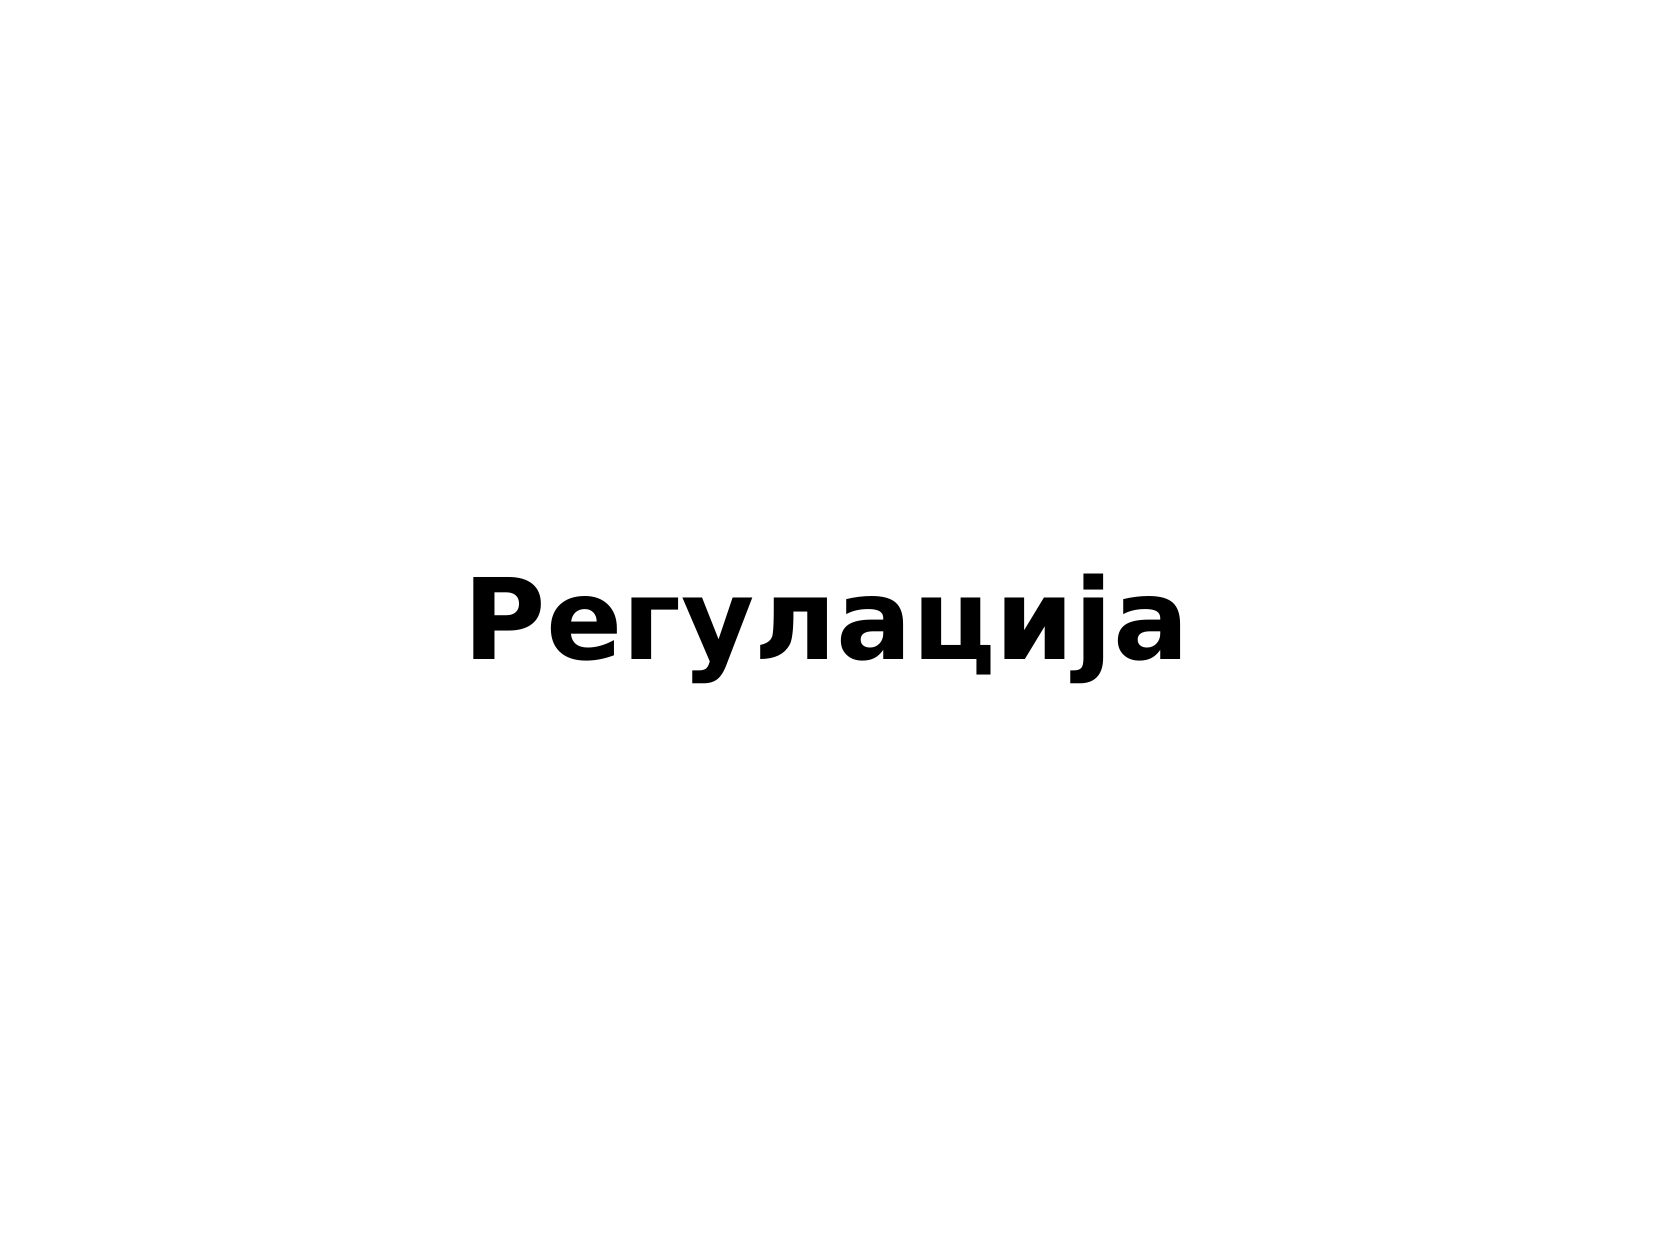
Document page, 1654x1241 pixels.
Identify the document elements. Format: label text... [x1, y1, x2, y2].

subtitle Регулација [0, 0, 1654, 1241]
